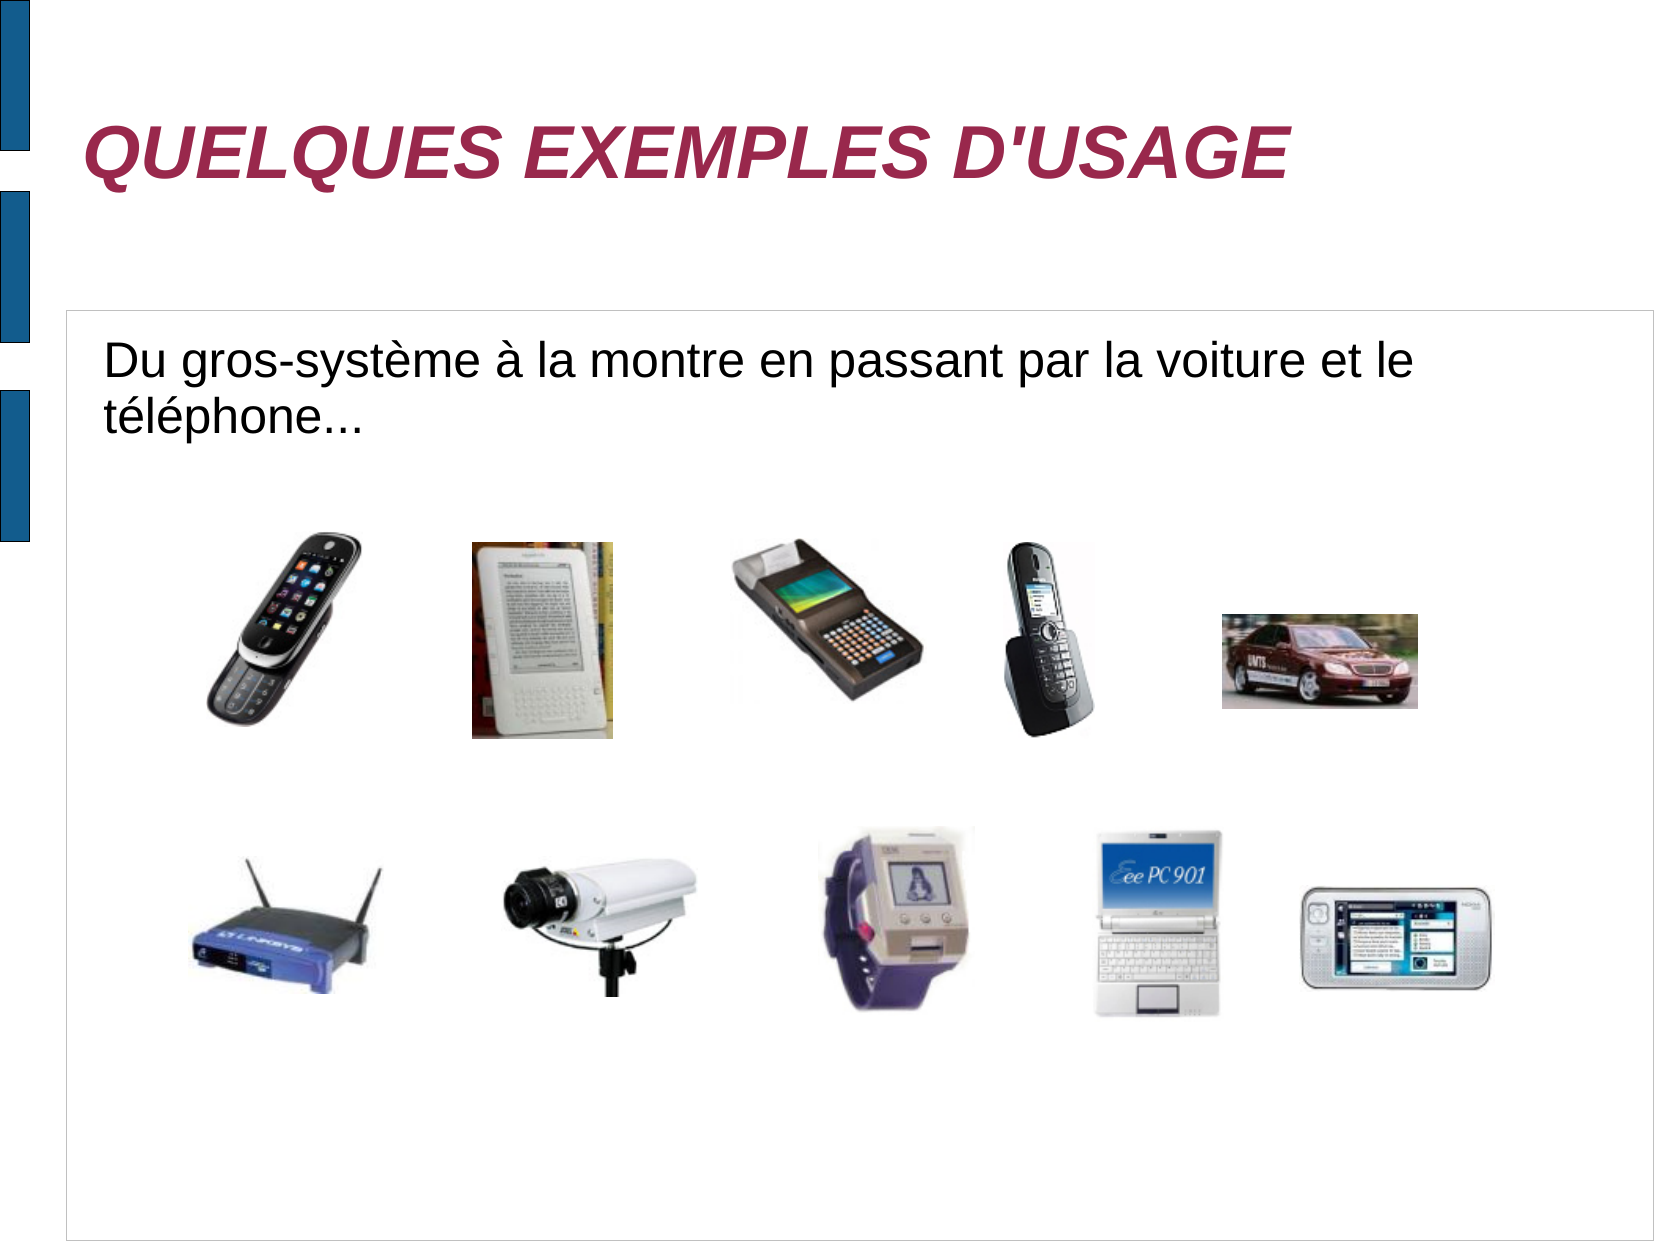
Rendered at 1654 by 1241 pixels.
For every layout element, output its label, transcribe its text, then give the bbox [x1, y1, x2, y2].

picture [1299, 885, 1495, 993]
picture [1222, 614, 1418, 709]
picture [472, 542, 613, 739]
picture [501, 856, 698, 997]
picture [188, 856, 384, 994]
picture [206, 531, 363, 727]
picture [730, 538, 927, 704]
picture [1092, 826, 1224, 1023]
text_box Du gros-système à la montre en passant par la voiture et le téléphone... [88, 324, 1595, 1241]
picture [818, 826, 975, 1016]
picture [1003, 542, 1095, 739]
title QUELQUES EXEMPLES D'USAGE [82, 49, 1571, 257]
